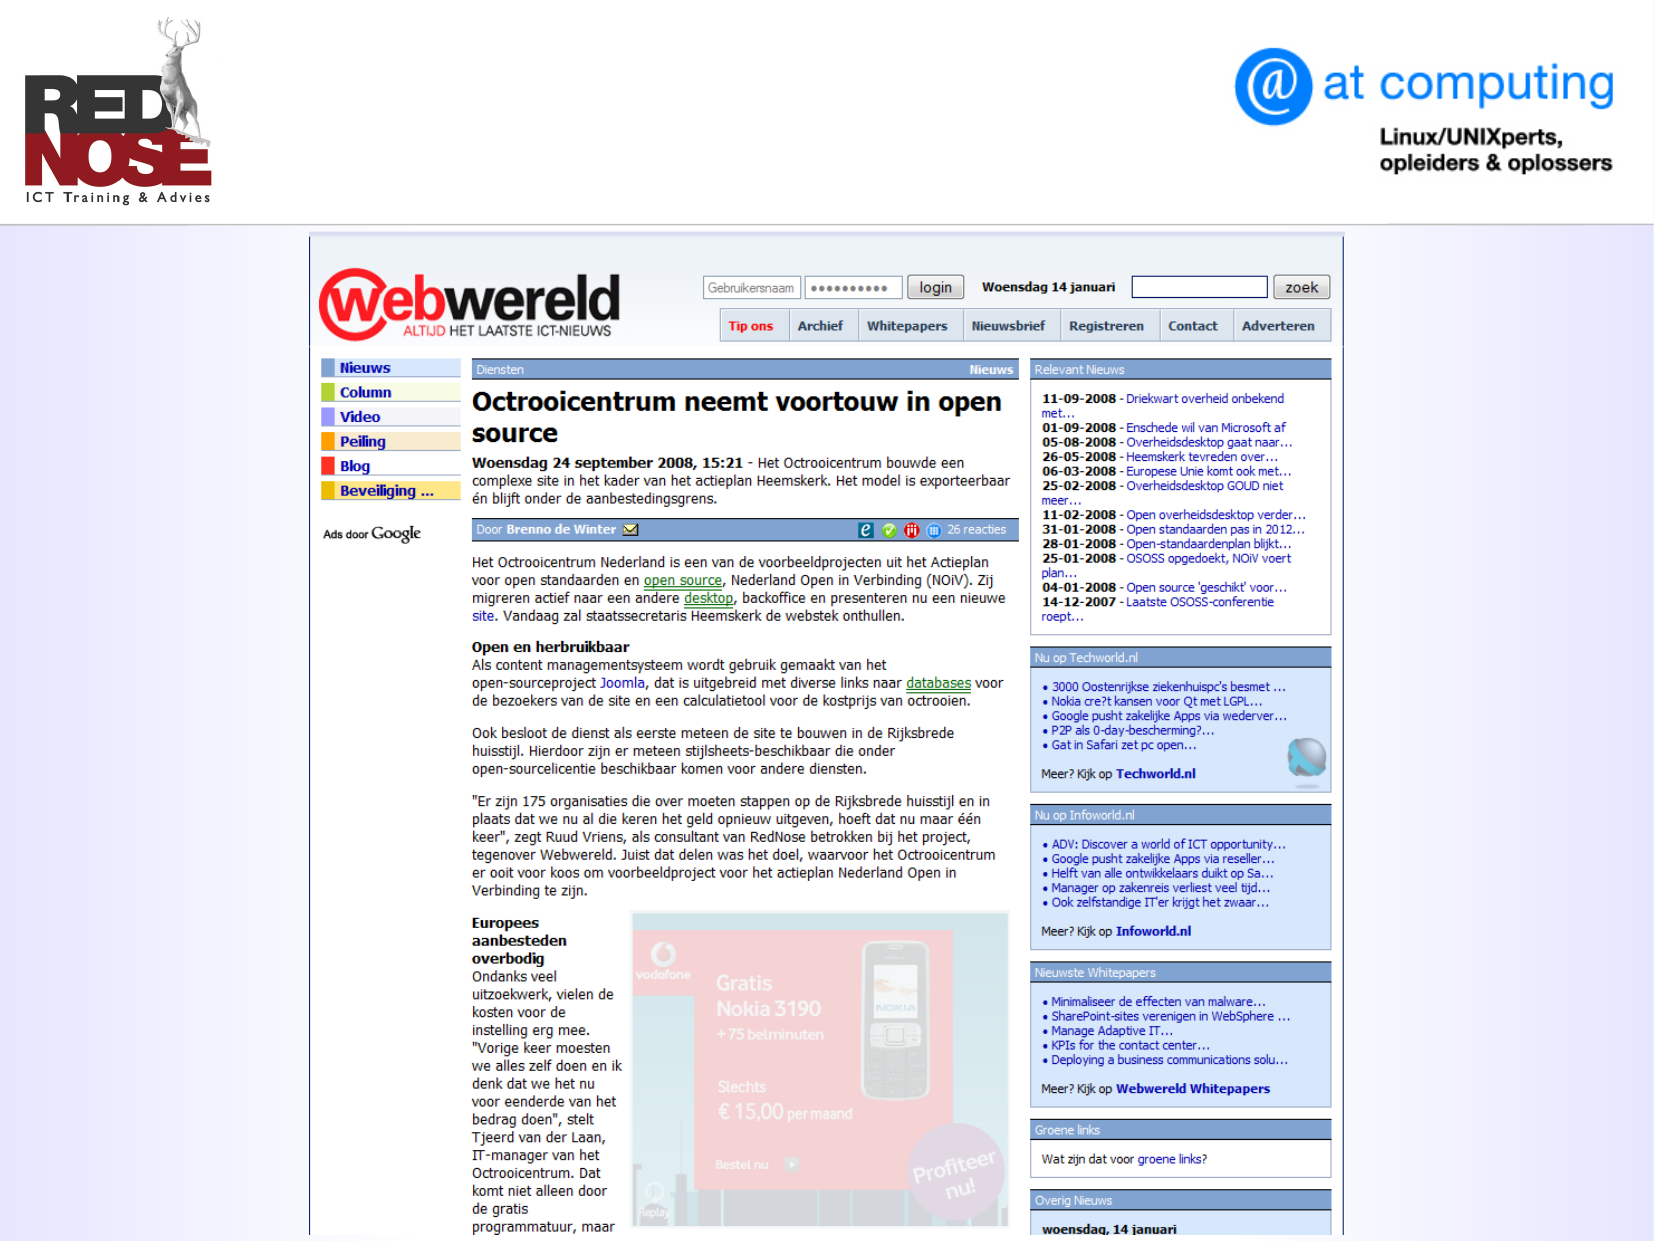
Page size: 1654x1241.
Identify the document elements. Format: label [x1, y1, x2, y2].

picture [17, 11, 219, 208]
picture [1224, 41, 1642, 189]
picture [309, 230, 1345, 1235]
